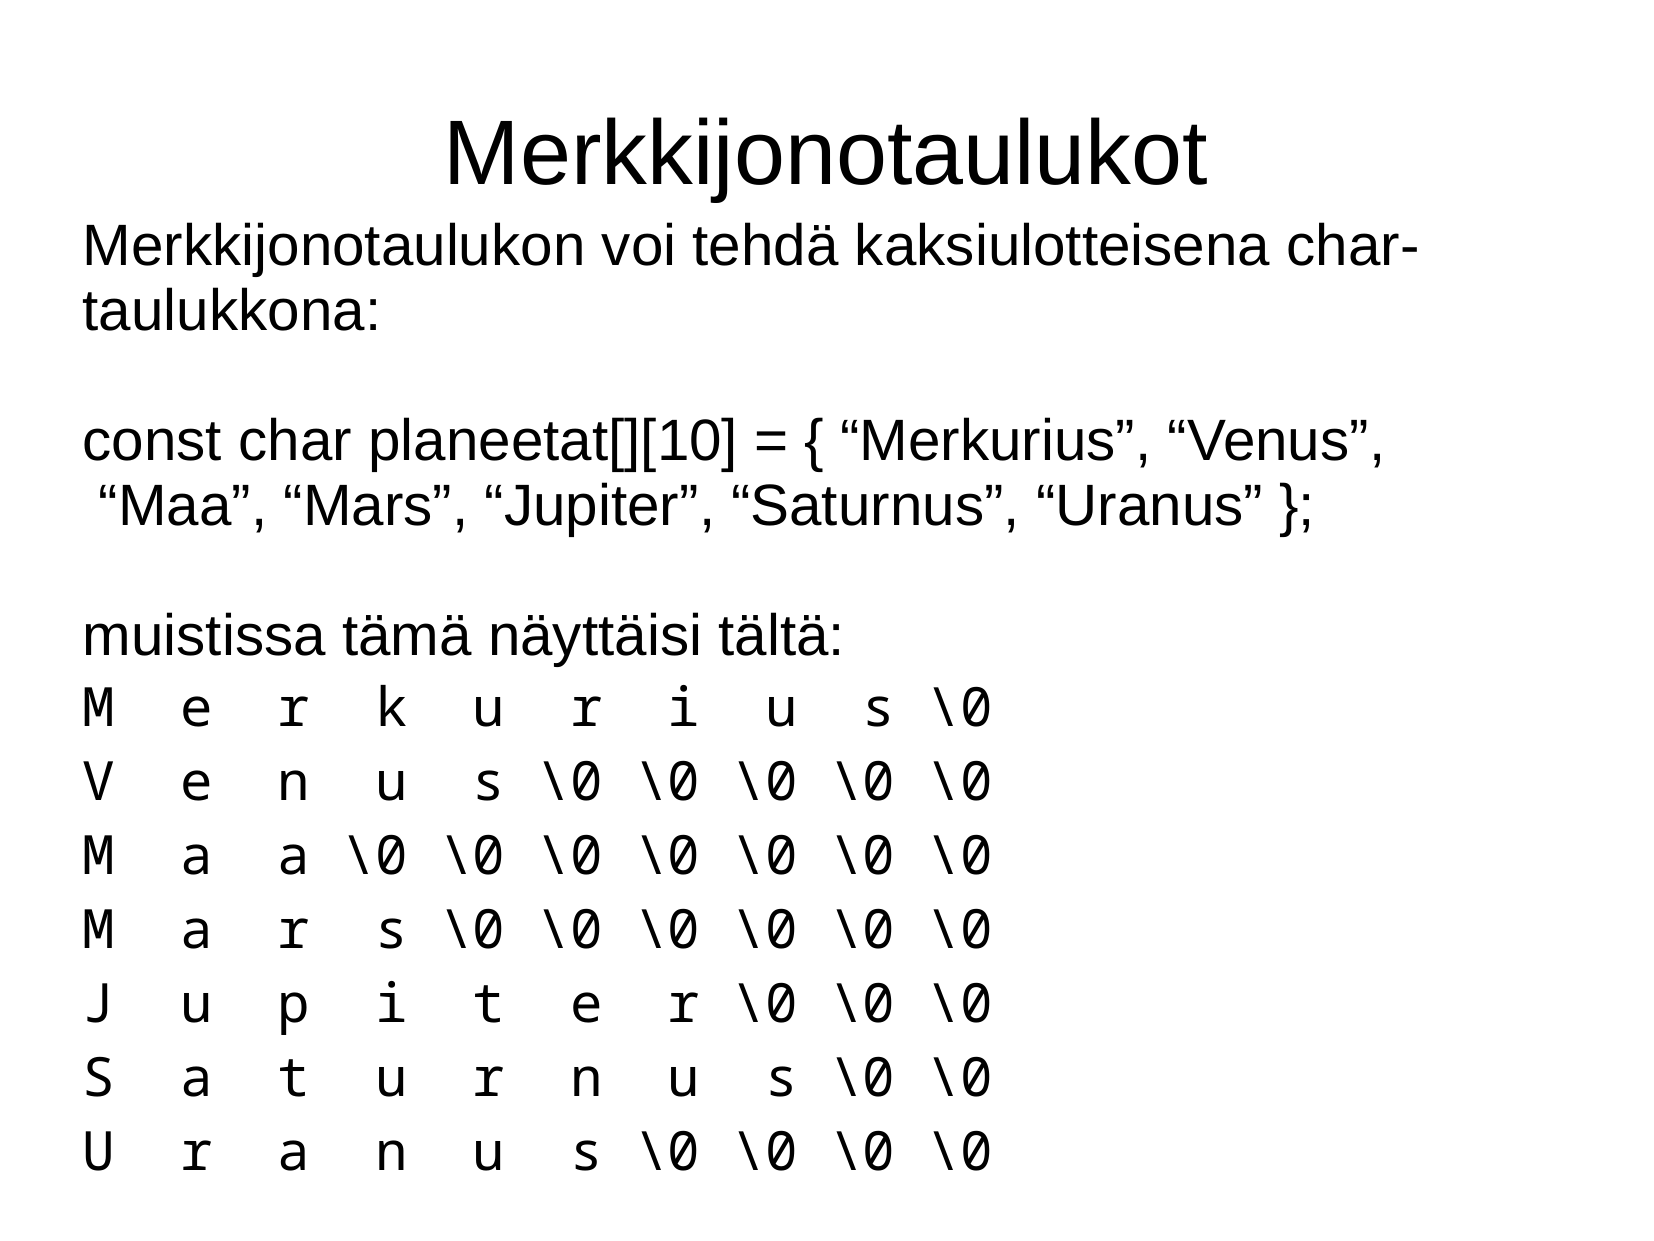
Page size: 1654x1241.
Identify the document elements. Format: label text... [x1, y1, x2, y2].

subtitle Merkkijonotaulukon voi tehdä kaksiulotteisena char-taulukkona: const char planeetat[][10] = { “Merkurius”, “Venus”, “Maa”, “Mars”, “Jupiter”, “Saturnus”, “Uranus” }; muistissa tämä näyttäisi tältä: M e r k u r i u s \0 V e n u s \0 \0 \0 \0 \0 M a a \0 \0 \0 \0 \0 \0 \0 M a r s \0 \0 \0 \0 \0 \0 J u p i t e r \0 \0 \0 S a t u r n u s \0 \0 U r a n u s \0 \0 \0 \0 [82, 218, 1571, 1181]
title Merkkijonotaulukot [82, 56, 1571, 218]
